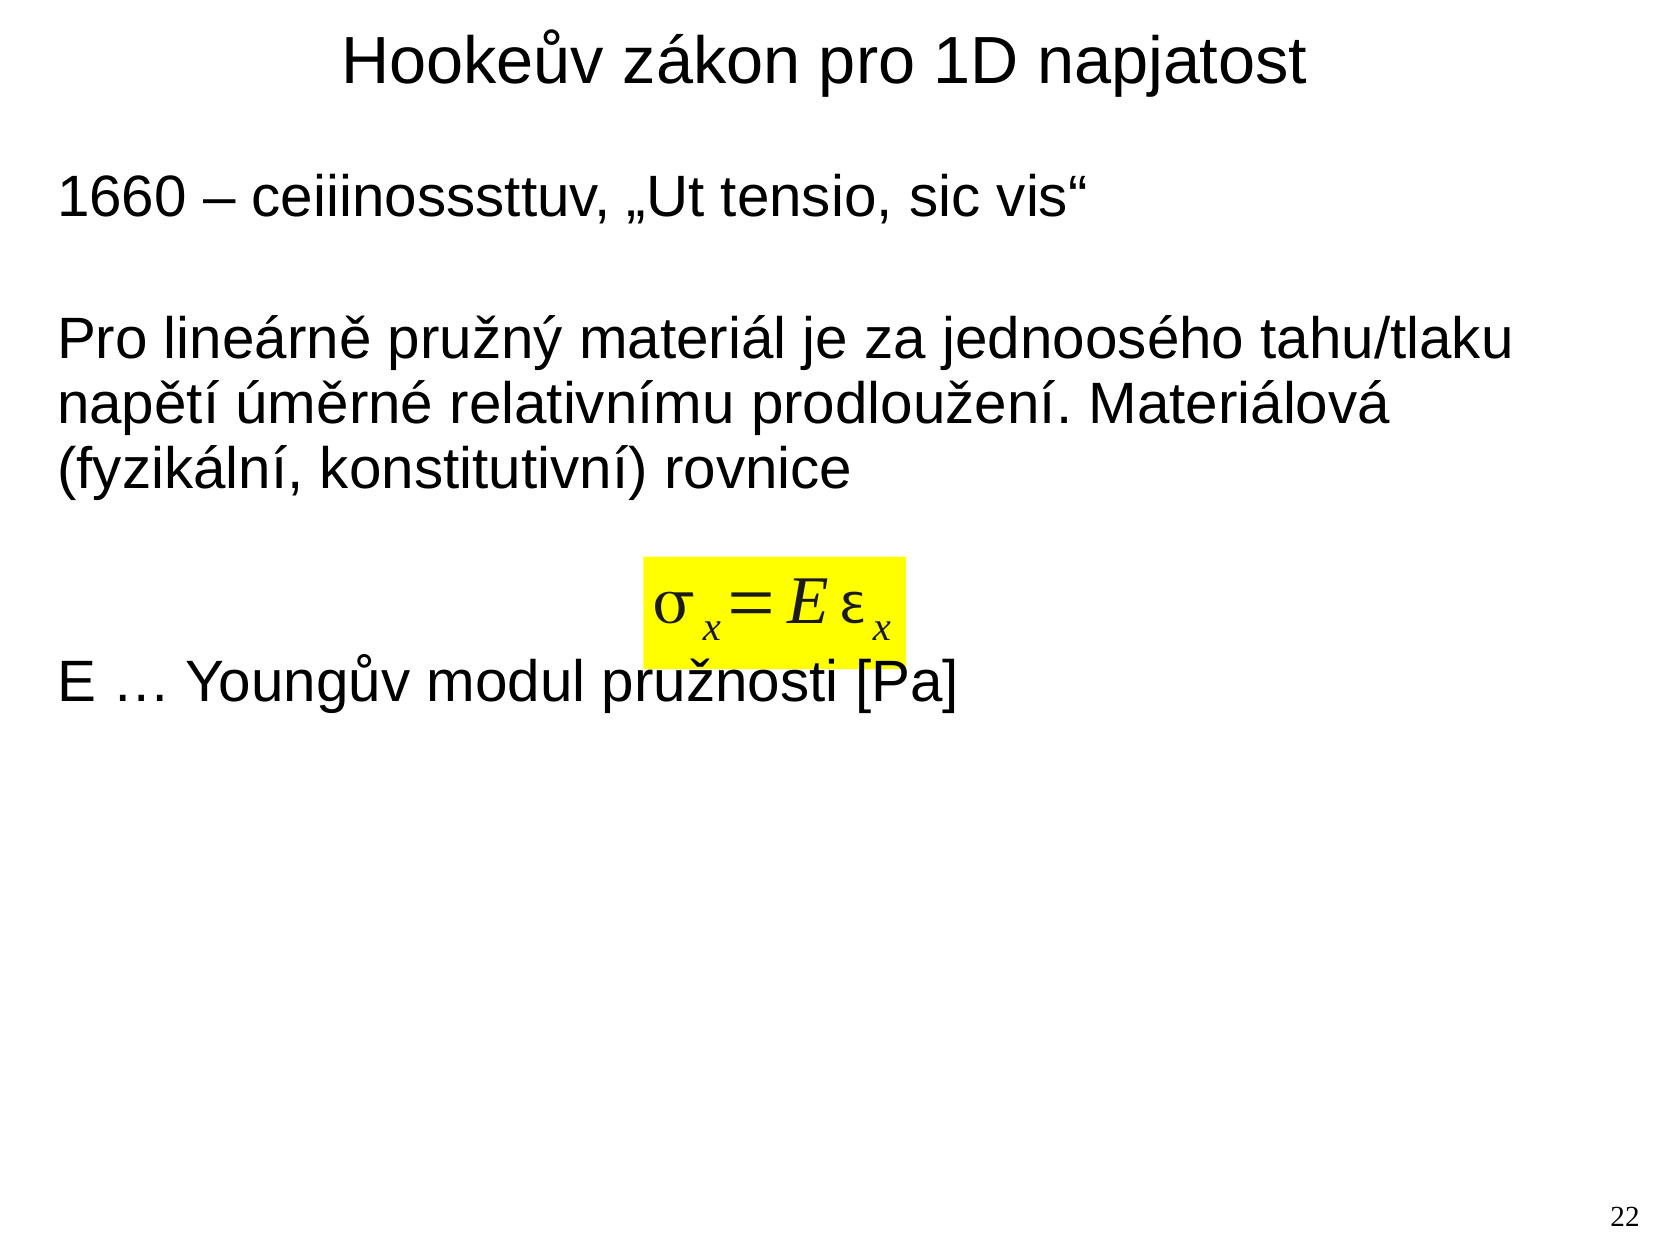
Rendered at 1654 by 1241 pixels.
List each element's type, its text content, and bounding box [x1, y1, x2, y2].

list 1660 – ceiiinosssttuv, „Ut tensio, sic vis“ Pro lineárně pružný materiál je za jednoosého tahu/tlaku napětí úměrné relativnímu prodloužení. Materiálová (fyzikální, konstitutivní) rovnice E … Youngův modul pružnosti [Pa] [57, 163, 1608, 983]
chart [626, 563, 907, 650]
title Hookeův zákon pro 1D napjatost [37, 8, 1613, 113]
